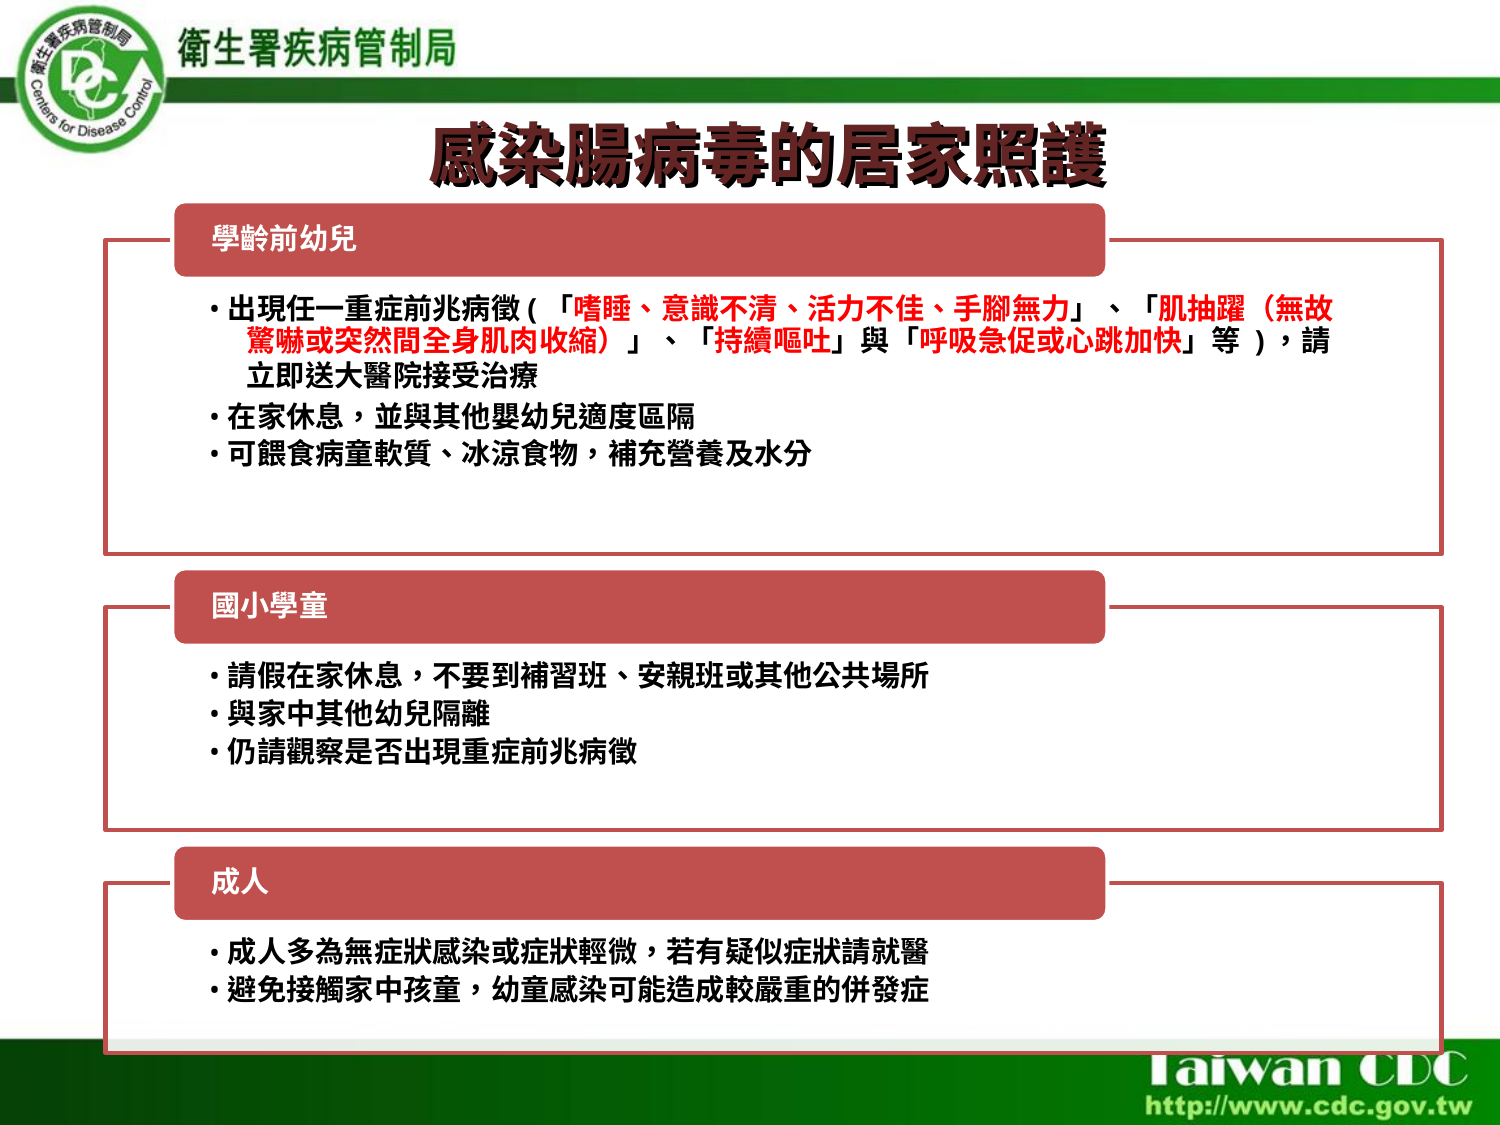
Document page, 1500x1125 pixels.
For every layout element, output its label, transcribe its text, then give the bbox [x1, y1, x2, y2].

text_box 學齡前幼兒 [172, 201, 1108, 279]
text_box 出現任一重症前兆病徵(「嗜睡、意識不清、活力不佳、手腳無力」、「肌抽躍（無故驚嚇或突然間全身肌肉收縮）」、「持續嘔吐」與「呼吸急促或心跳加快」等 )，請立即送大醫院接受治療 在家休息，並與其他嬰幼兒適度區隔 可餵食病童軟質、冰涼食物，補充營養及水分 [105, 239, 1442, 555]
text_box 成人多為無症狀感染或症狀輕微，若有疑似症狀請就醫 避免接觸家中孩童，幼童感染可能造成較嚴重的併發症 [105, 883, 1442, 1053]
text_box 成人 [172, 844, 1108, 922]
title 感染腸病毒的居家照護 [234, 93, 1301, 211]
text_box 國小學童 [172, 568, 1108, 646]
text_box 請假在家休息，不要到補習班、安親班或其他公共場所 與家中其他幼兒隔離 仍請觀察是否出現重症前兆病徵 [105, 607, 1442, 831]
